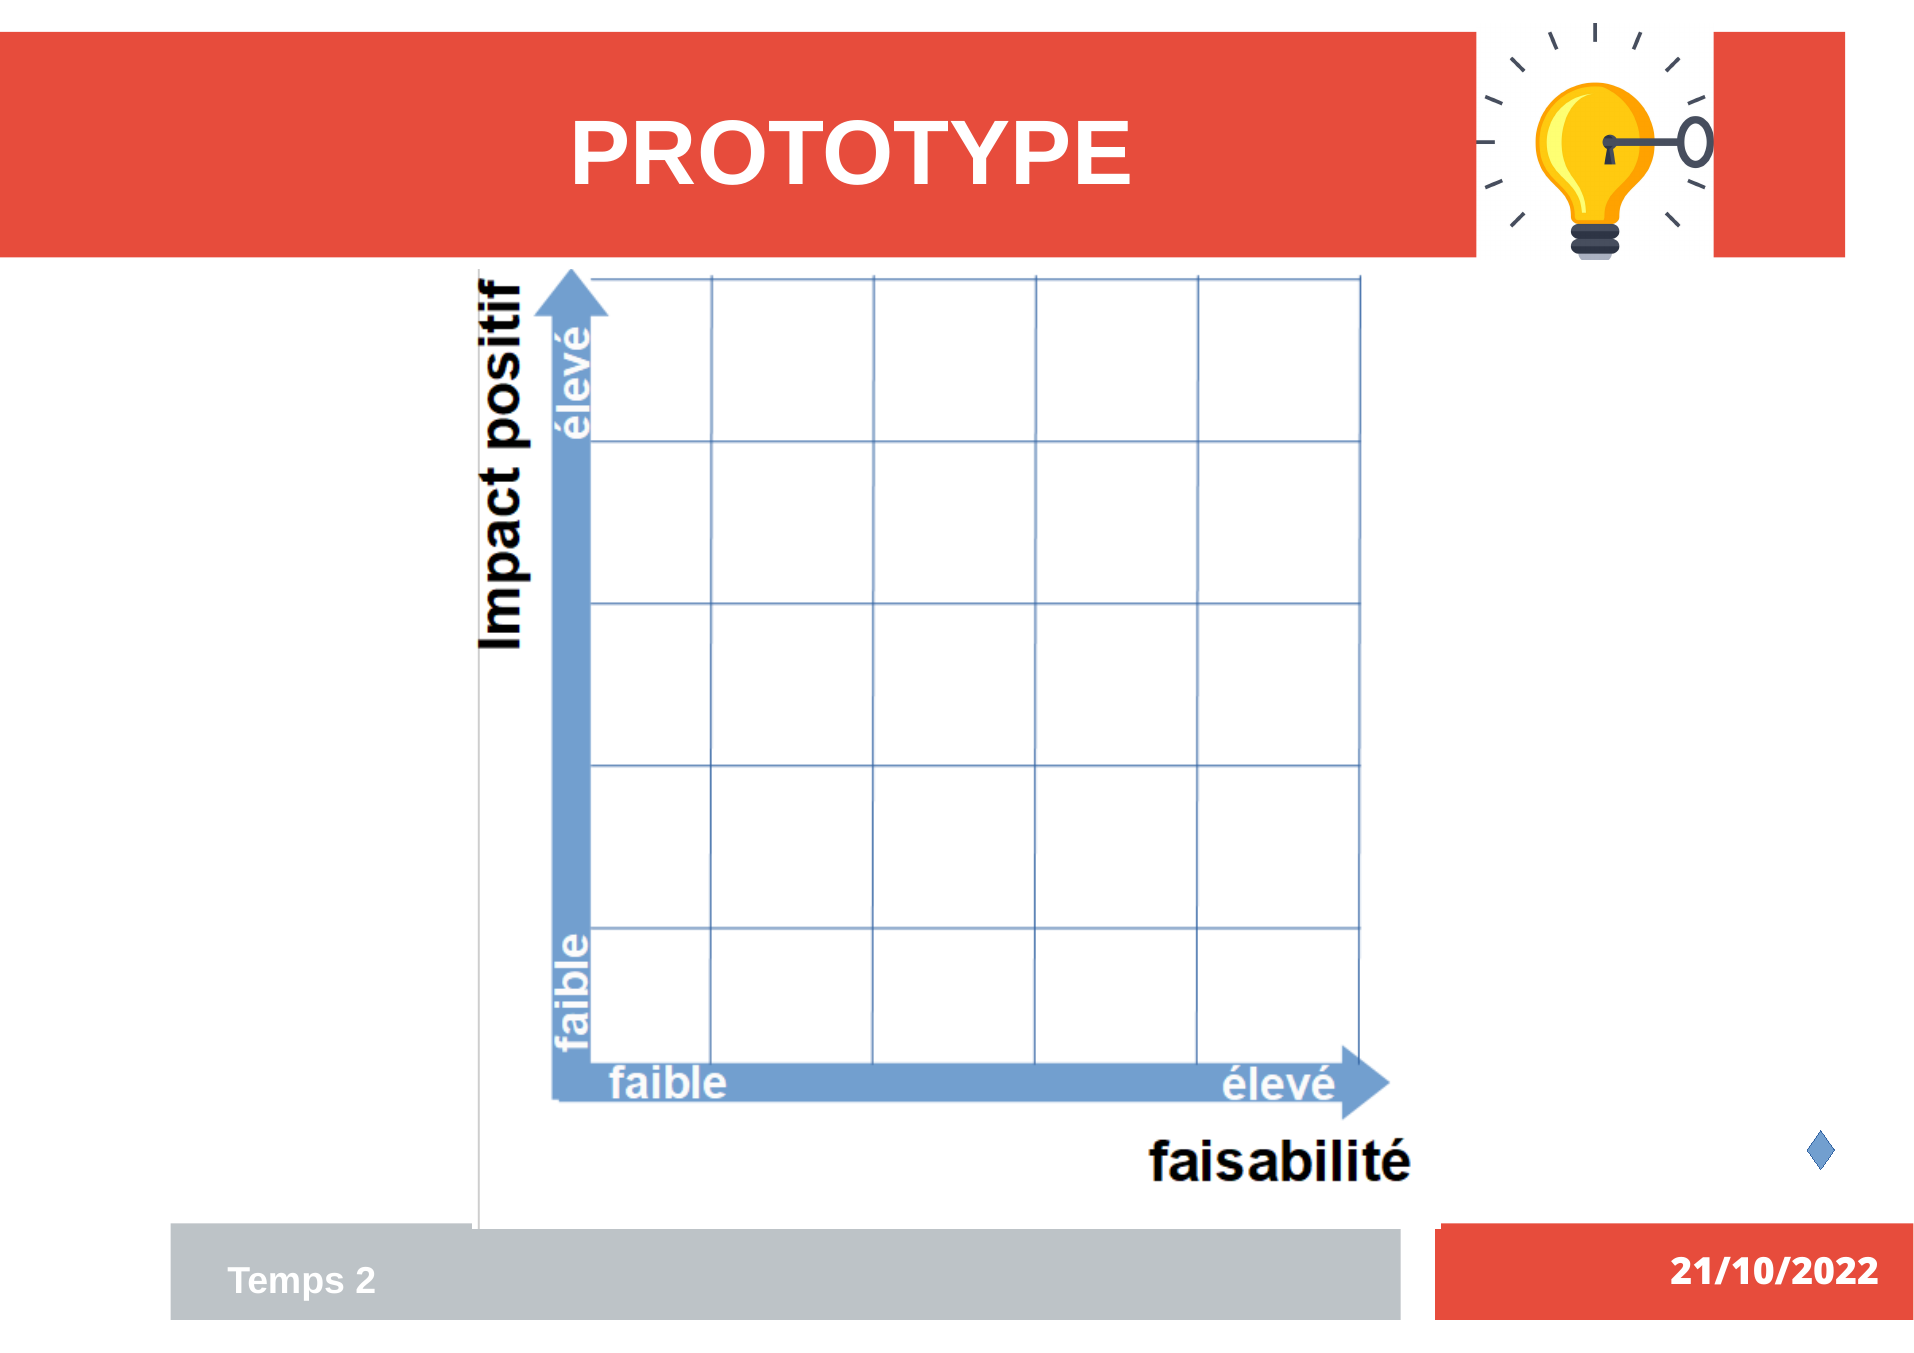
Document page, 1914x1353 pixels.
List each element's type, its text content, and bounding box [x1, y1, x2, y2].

text_box [1807, 1130, 1835, 1170]
picture [1476, 23, 1714, 260]
picture [472, 269, 1441, 1229]
text_box PROTOTYPE [555, 94, 1300, 249]
text_box Temps 2 [212, 1251, 981, 1309]
